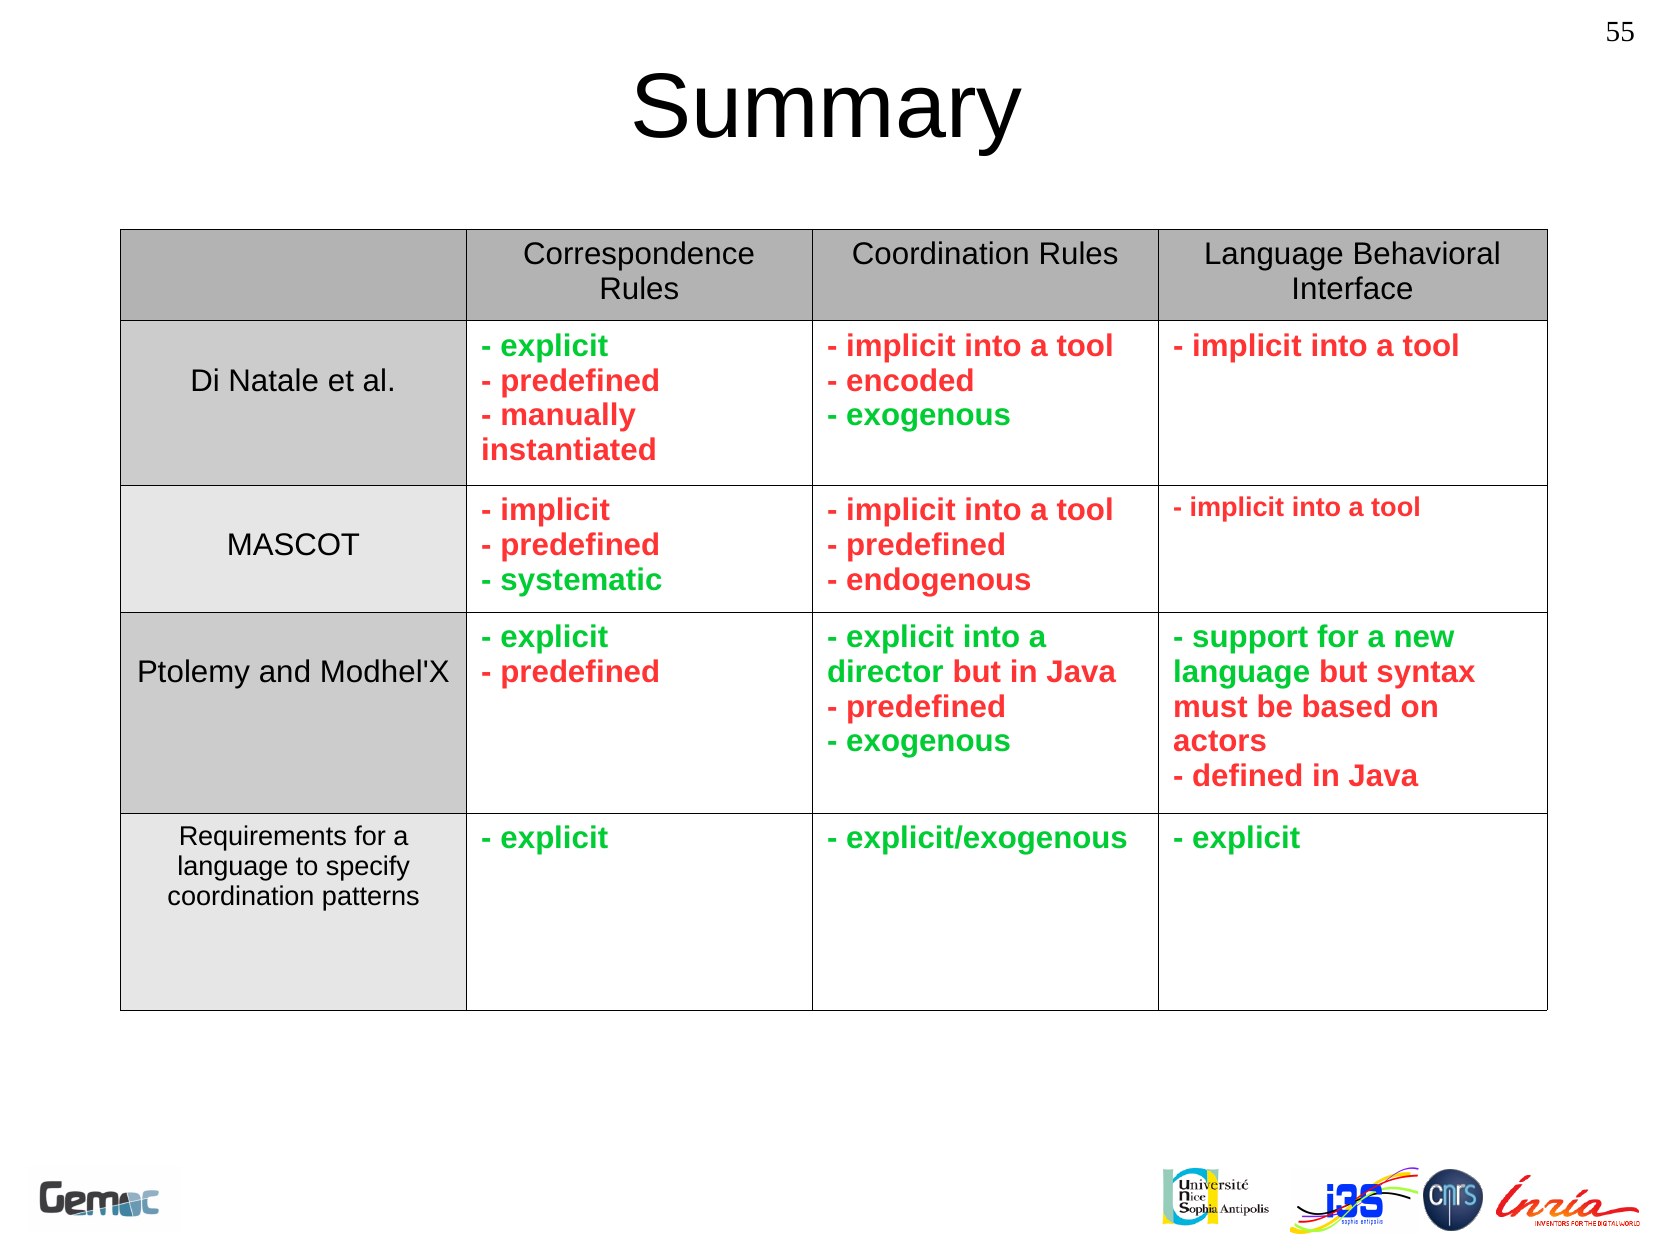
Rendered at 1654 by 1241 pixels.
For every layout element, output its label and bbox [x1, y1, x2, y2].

table_cell [121, 486, 466, 612]
table_cell [467, 814, 812, 1010]
table_header [1159, 230, 1547, 320]
table_cell [121, 321, 466, 485]
table_header [121, 230, 466, 320]
table_header [467, 230, 812, 320]
table_cell [813, 814, 1158, 1010]
table_cell [813, 486, 1158, 612]
table_cell [121, 814, 466, 1010]
table_cell [1159, 486, 1547, 612]
table_cell [813, 321, 1158, 485]
picture [1137, 1150, 1647, 1241]
table_cell [467, 613, 812, 813]
table_cell [1159, 613, 1547, 813]
title [82, 2, 1571, 210]
table_cell [813, 613, 1158, 813]
table_cell [1159, 321, 1547, 485]
table_cell [467, 321, 812, 485]
table_cell [1159, 814, 1547, 1010]
table_header [813, 230, 1158, 320]
table_cell [467, 486, 812, 612]
table_cell [121, 613, 466, 813]
